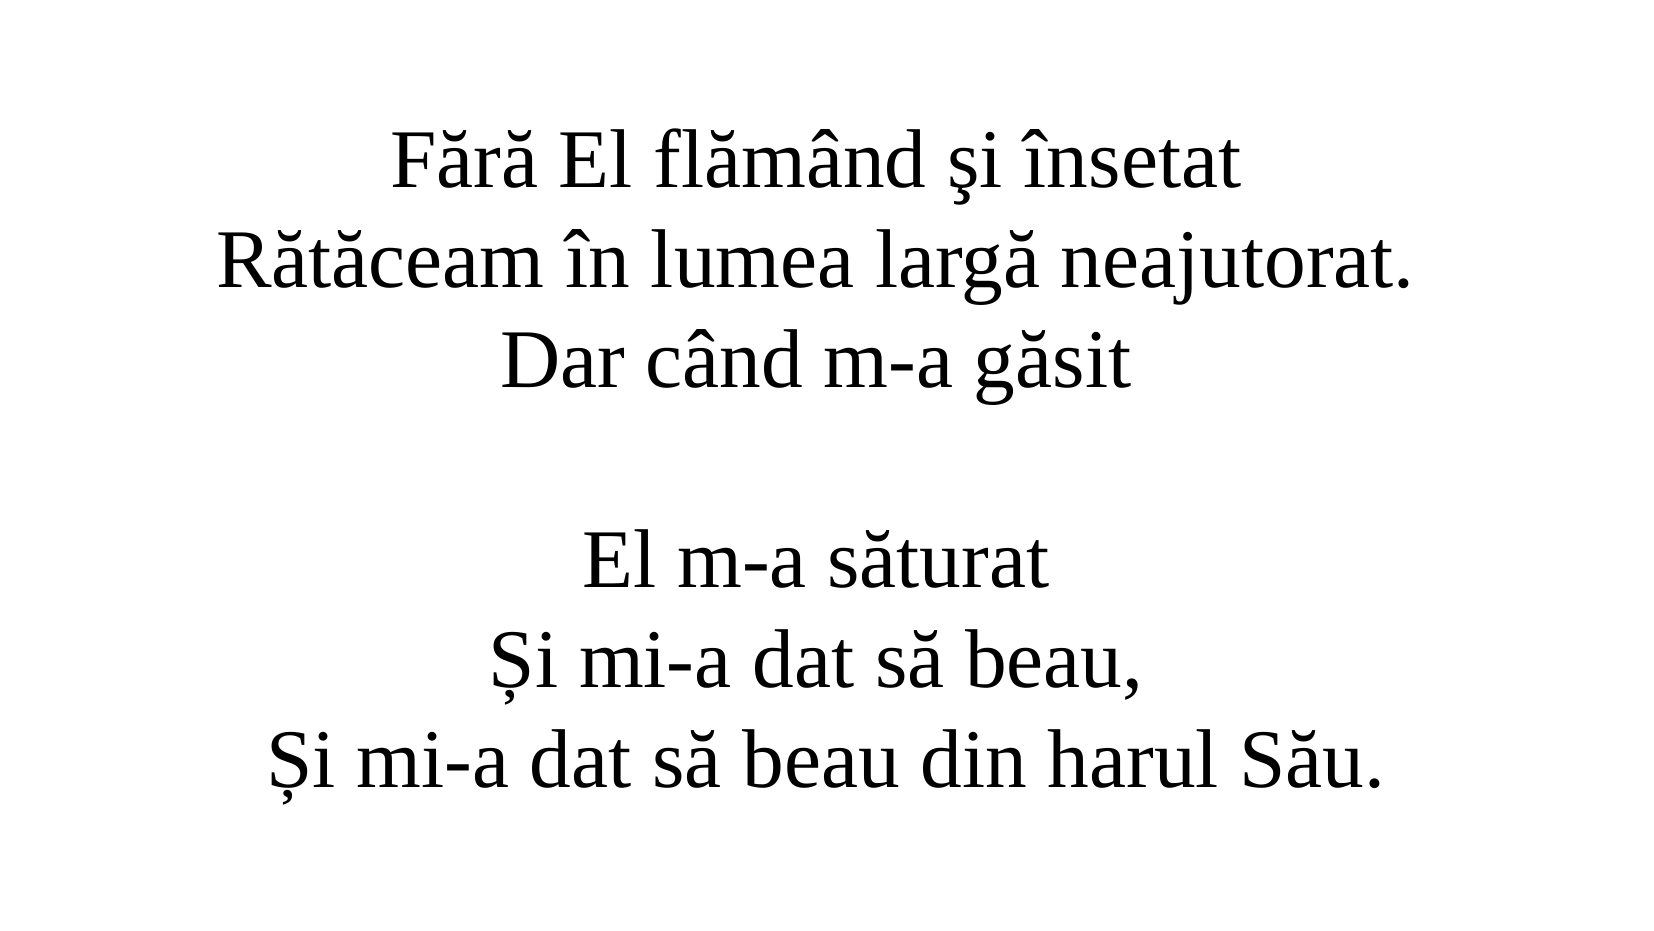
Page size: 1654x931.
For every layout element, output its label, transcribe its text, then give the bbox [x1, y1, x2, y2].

subtitle Fără El flămând şi însetat Rătăceam în lumea largă neajutorat. Dar când m-a găsit El m-a săturat Și mi-a dat să beau, Și mi-a dat să beau din harul Său. [0, 96, 1654, 820]
